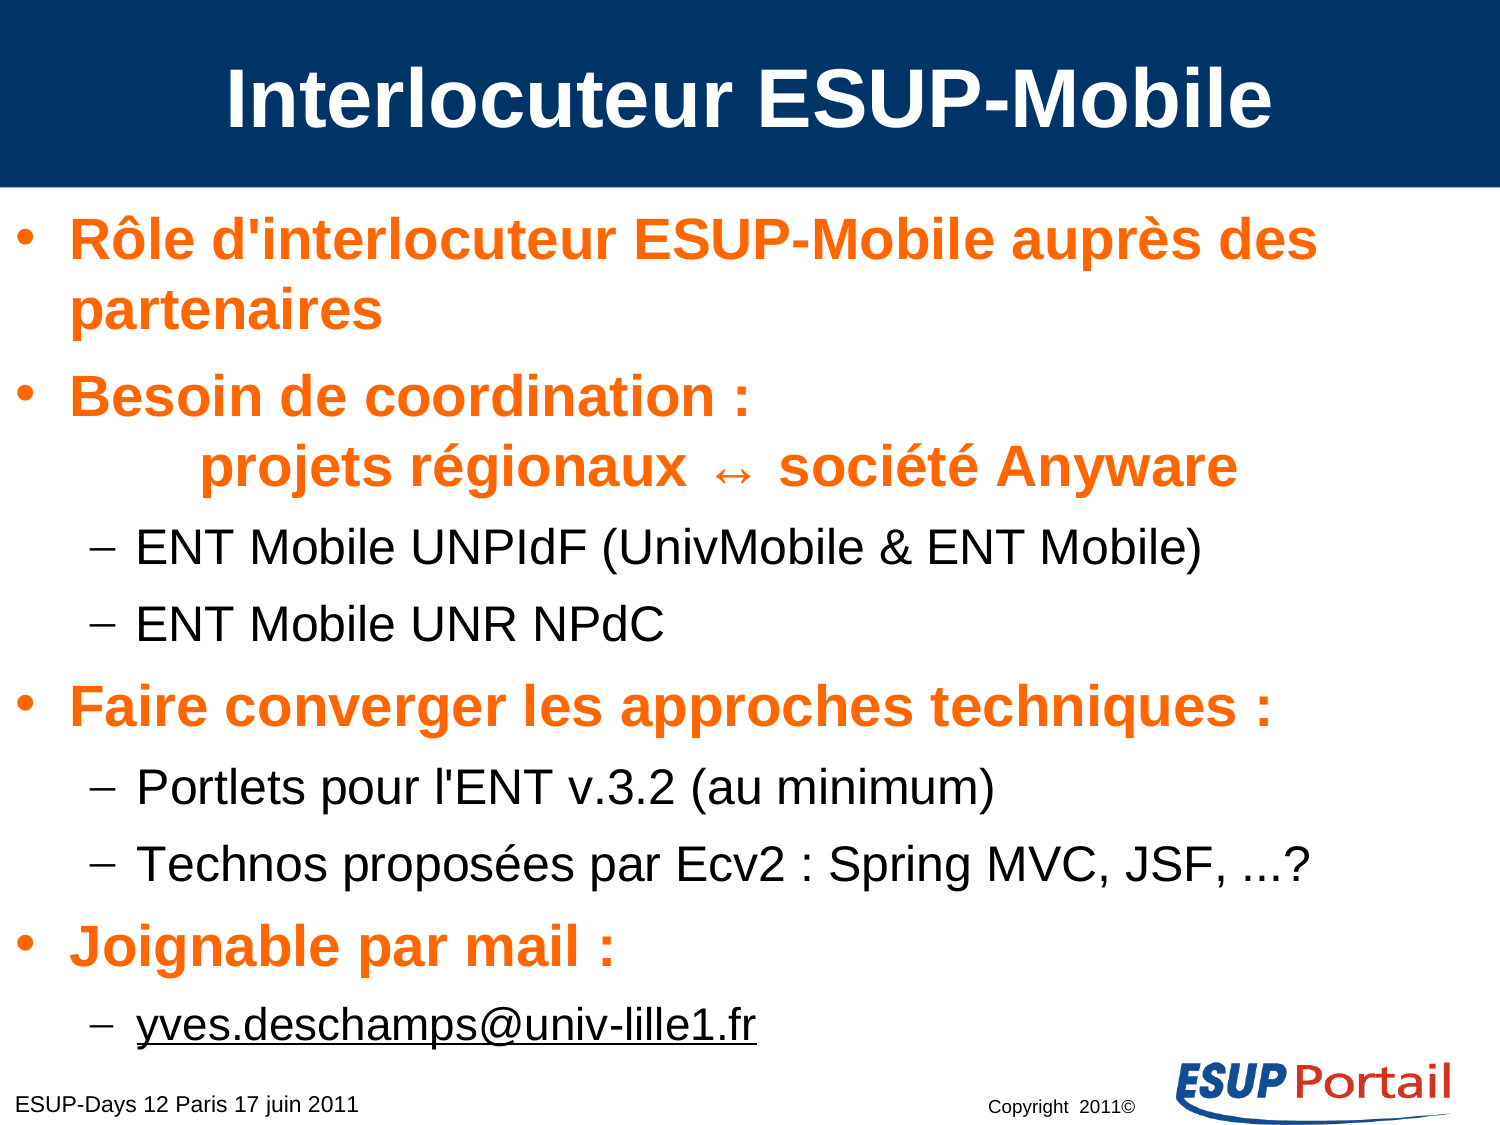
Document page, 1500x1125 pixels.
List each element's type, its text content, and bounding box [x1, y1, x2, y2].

text_box ESUP-Days 12 Paris 17 juin 2011 [0, 1074, 632, 1125]
text_box Rôle d'interlocuteur ESUP-Mobile auprès des partenaires Besoin de coordination : projets régionaux ↔ société Anyware ENT Mobile UNPIdF (UnivMobile & ENT Mobile) ENT Mobile UNR NPdC Faire converger les approches techniques : Portlets pour l'ENT v.3.2 (au minimum) Technos proposées par Ecv2 : Spring MVC, JSF, ...? Joignable par mail : yves.deschamps@univ-lille1.fr [0, 177, 1500, 1074]
text_box Interlocuteur ESUP-Mobile [0, 0, 1500, 177]
picture [1175, 1074, 1451, 1125]
